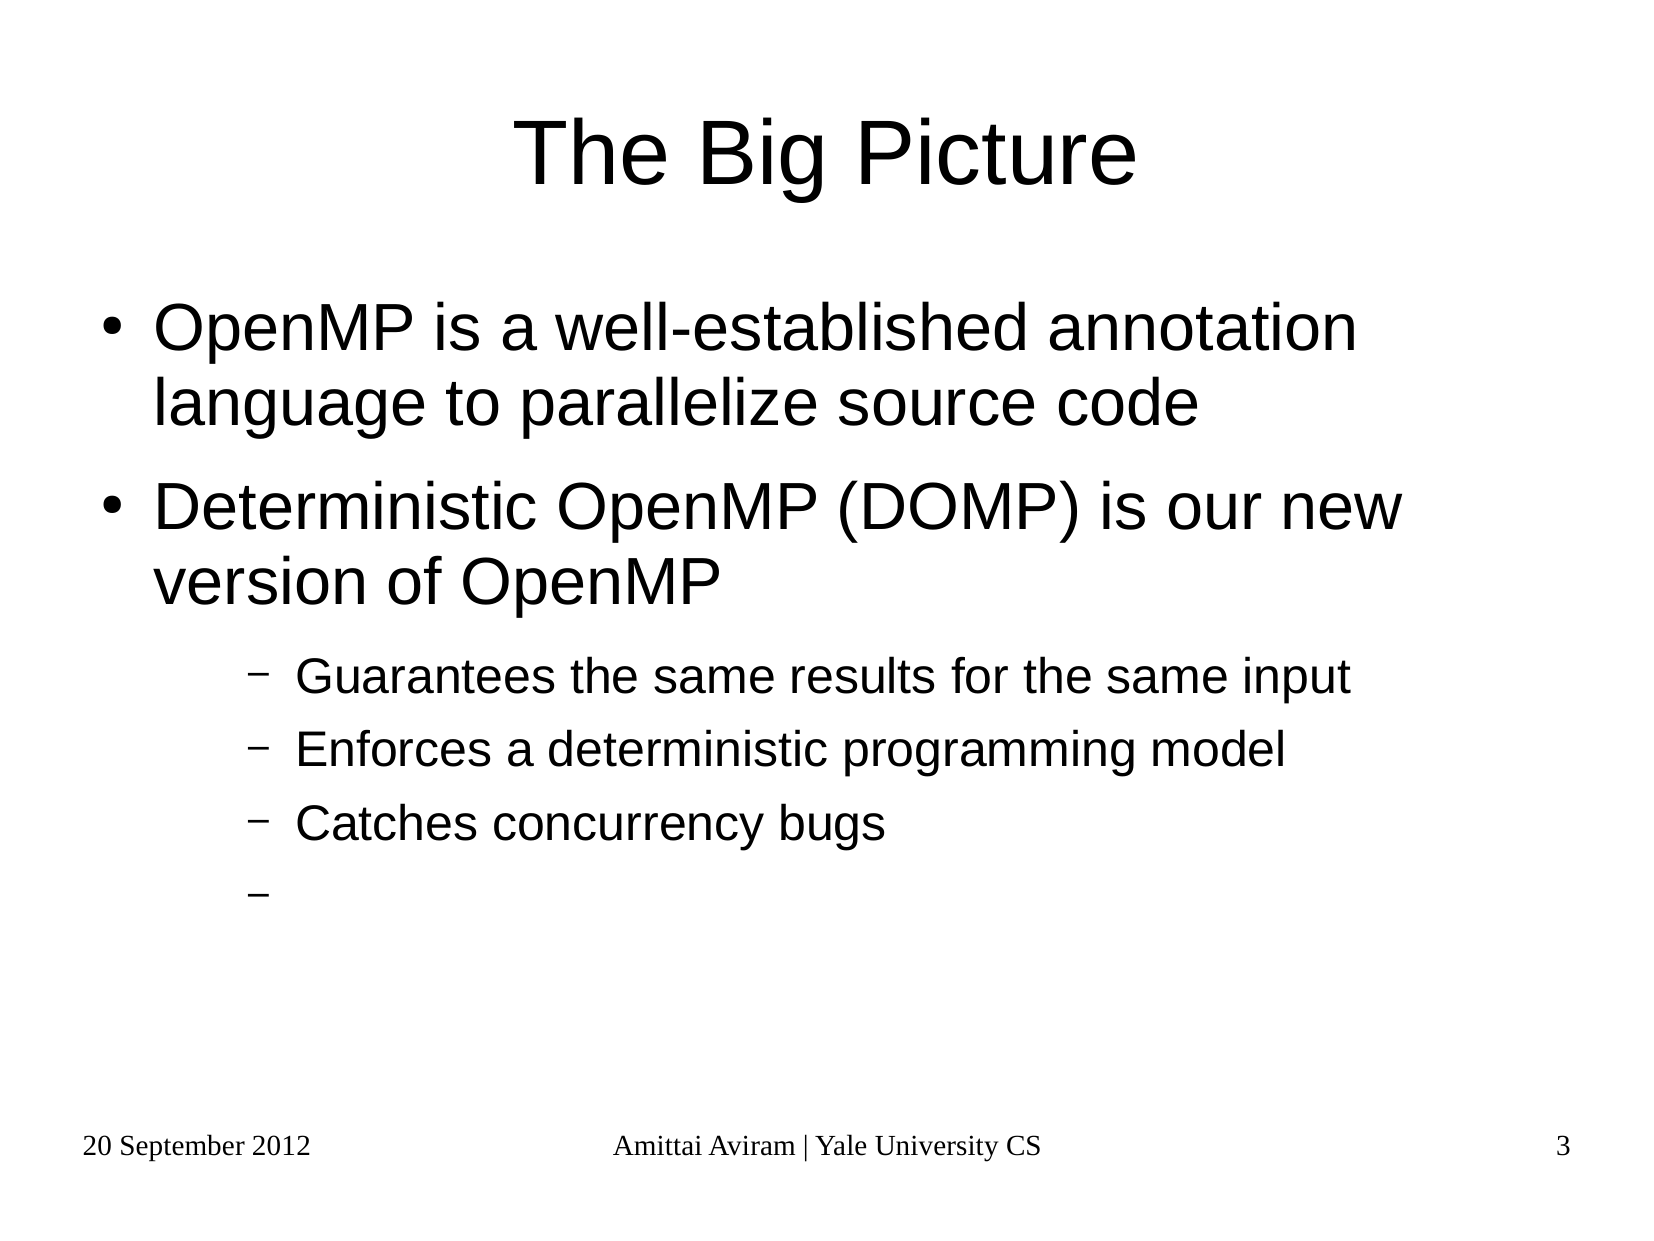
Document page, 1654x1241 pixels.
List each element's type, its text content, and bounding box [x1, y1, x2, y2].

list OpenMP is a well-established annotation language to parallelize source code Deterministic OpenMP (DOMP) is our new version of OpenMP Guarantees the same results for the same input Enforces a deterministic programming model Catches concurrency bugs [82, 290, 1571, 1109]
title The Big Picture [82, 49, 1571, 257]
